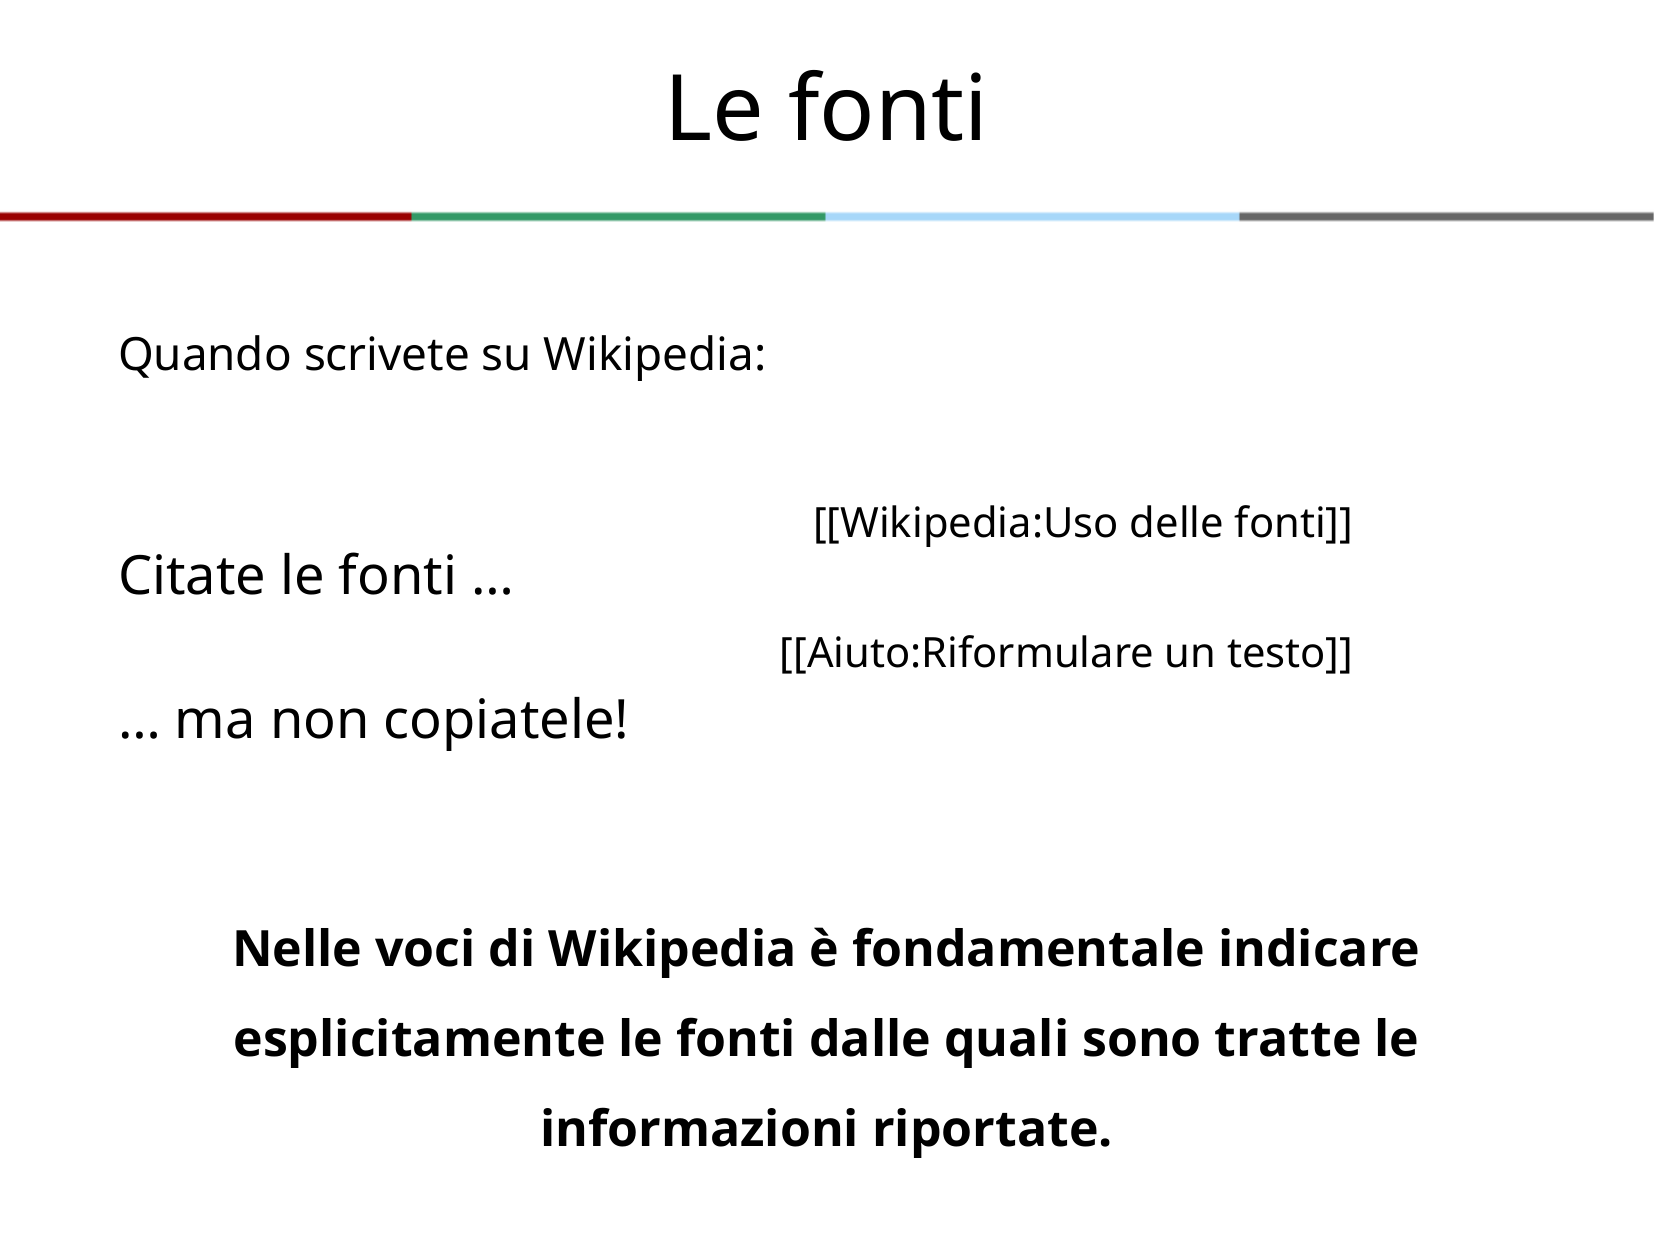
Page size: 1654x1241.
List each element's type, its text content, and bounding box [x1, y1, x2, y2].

text_box [[Wikipedia:Uso delle fonti]] [[Aiuto:Riformulare un testo]] [779, 496, 1548, 715]
picture [0, 200, 1654, 235]
text_box Nelle voci di Wikipedia è fondamentale indicare esplicitamente le fonti dalle quali sono tratte le informazioni riportate. [118, 886, 1536, 1164]
text_box Le fonti [82, 0, 1571, 200]
text_box Quando scrivete su Wikipedia: Citate le fonti … … ma non copiatele! [118, 325, 1536, 709]
